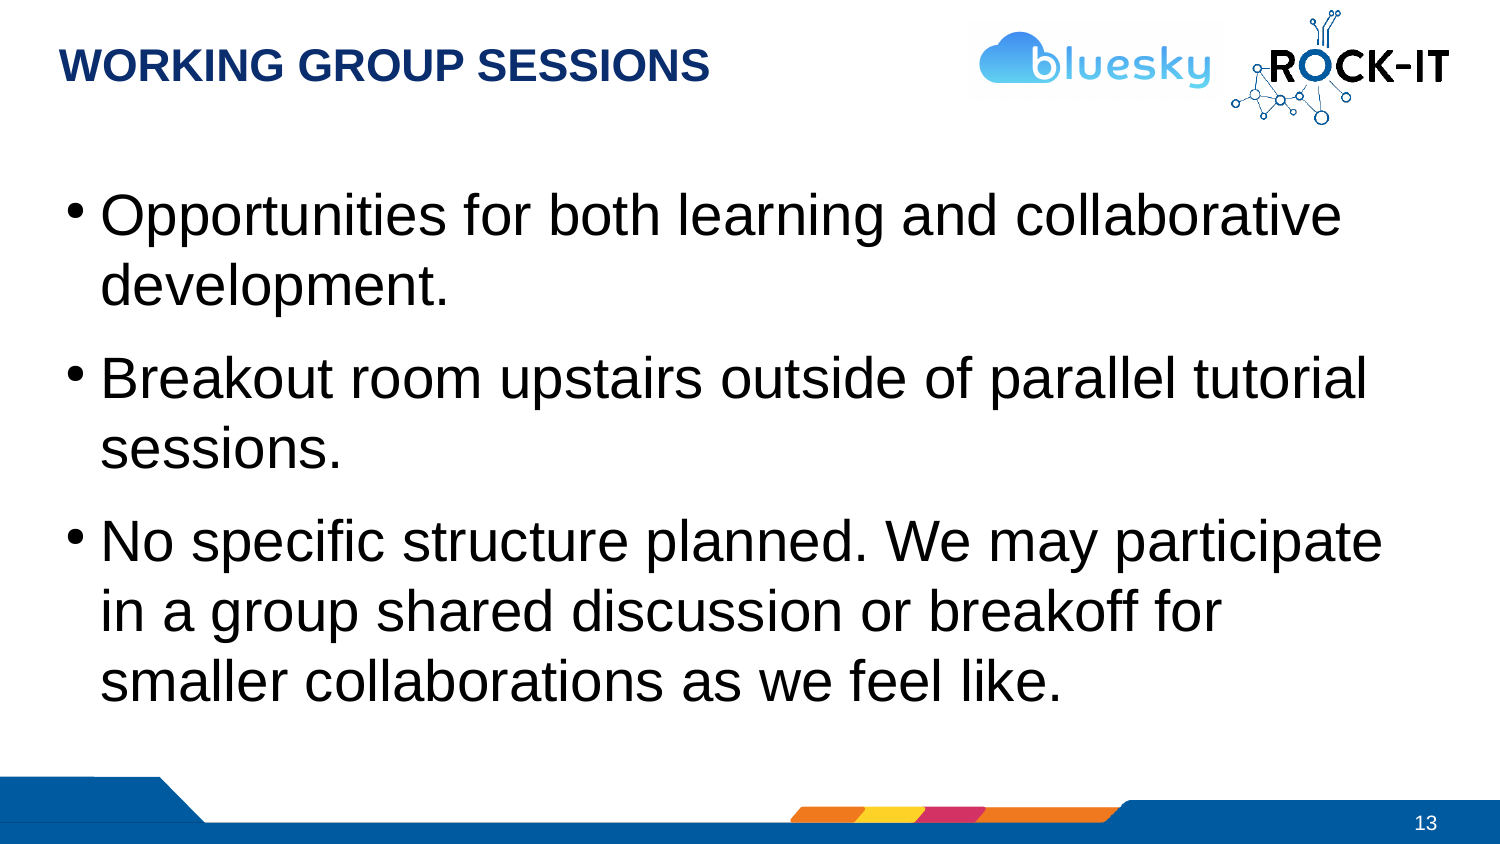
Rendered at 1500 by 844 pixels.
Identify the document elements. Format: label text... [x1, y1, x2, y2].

list Opportunities for both learning and collaborative development. Breakout room upstairs outside of parallel tutorial sessions. No specific structure planned. We may participate in a group shared discussion or breakoff for smaller collaborations as we feel like. [65, 177, 1418, 680]
picture [0, 800, 1500, 844]
picture [966, 19, 1223, 101]
picture [1231, 10, 1449, 125]
title Working group sessions [59, 36, 945, 97]
